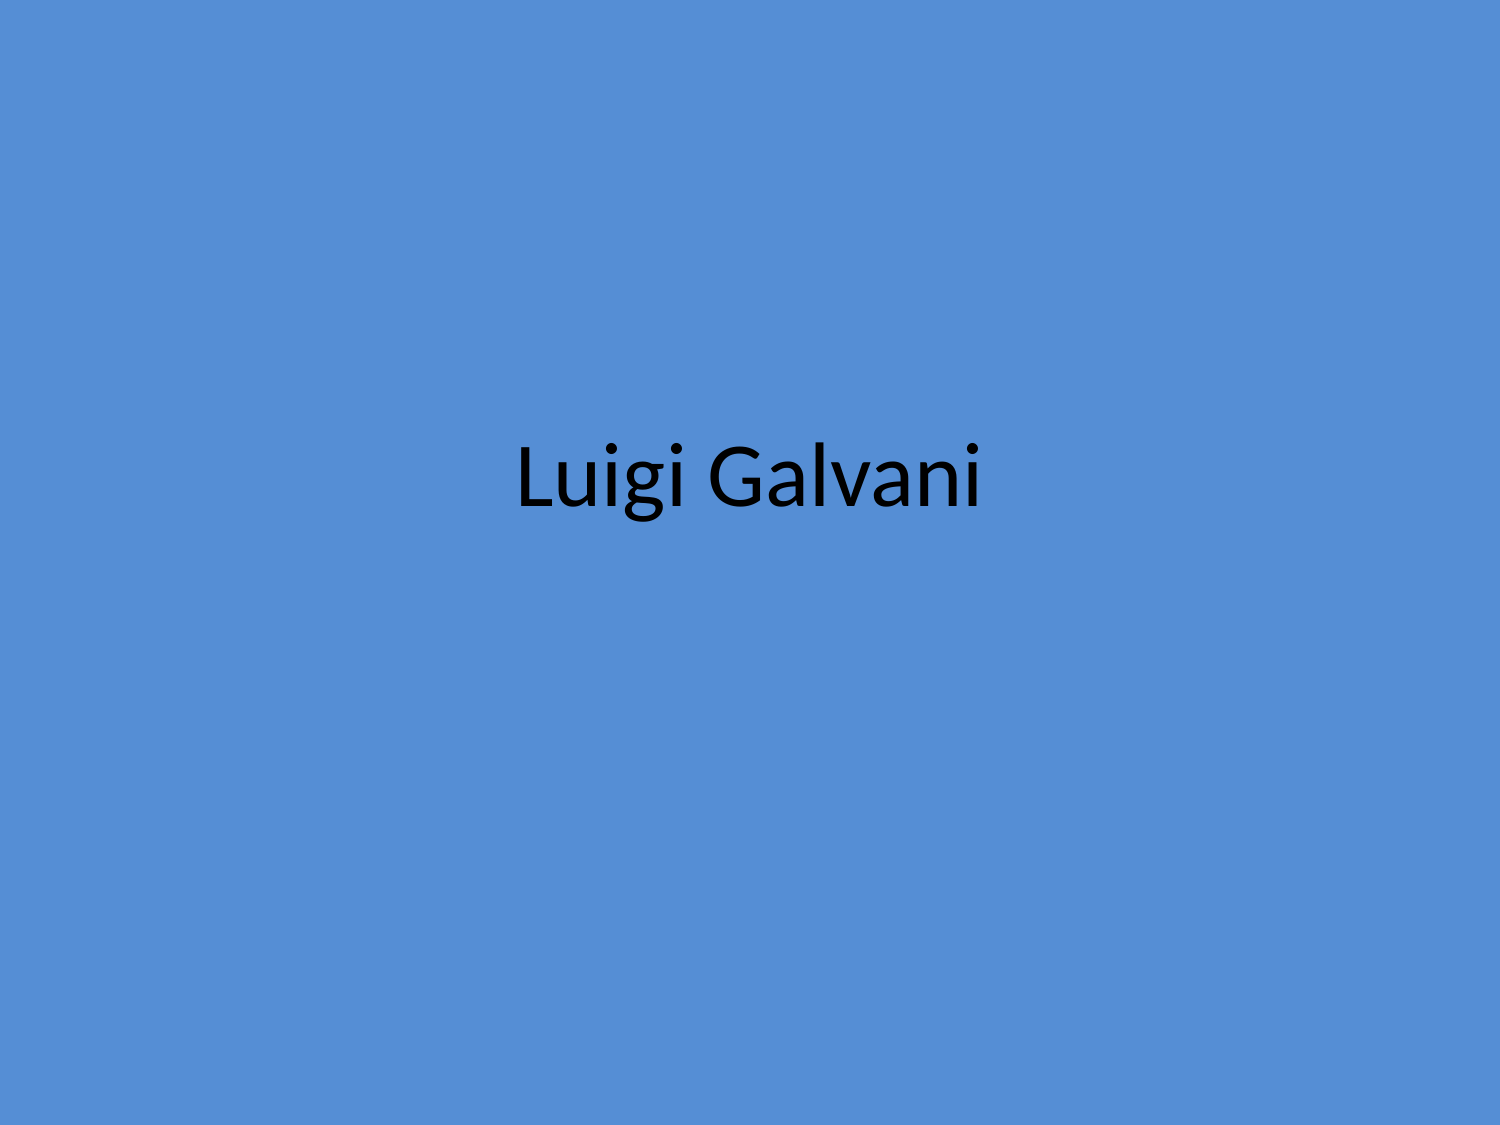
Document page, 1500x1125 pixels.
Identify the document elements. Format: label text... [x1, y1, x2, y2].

title Luigi Galvani [112, 349, 1388, 591]
